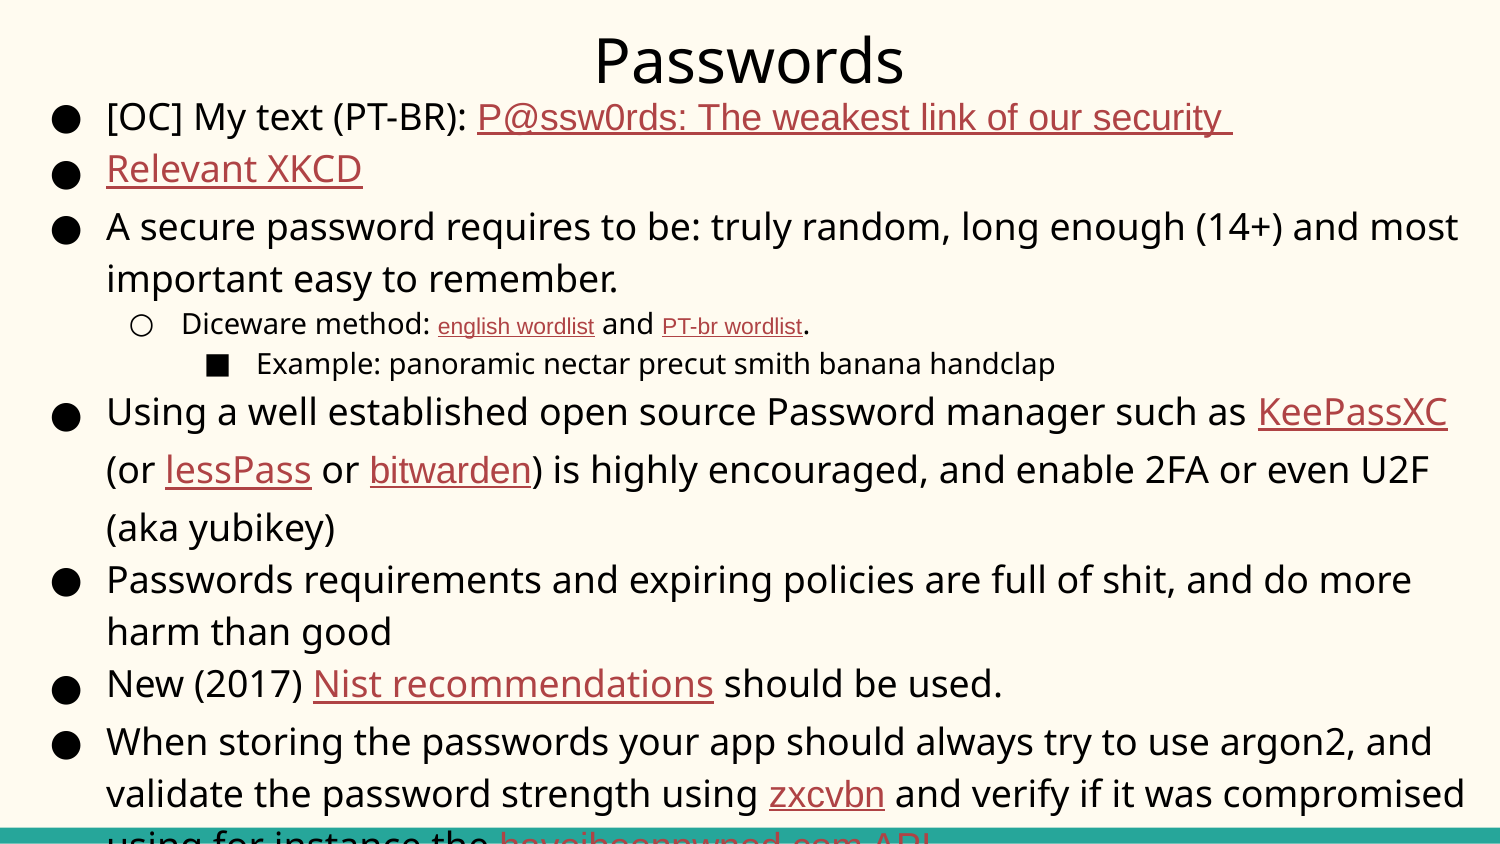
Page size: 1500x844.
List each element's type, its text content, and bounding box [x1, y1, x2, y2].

list [OC] My text (PT-BR): P@ssw0rds: The weakest link of our security Relevant XKCD A secure password requires to be: truly random, long enough (14+) and most important easy to remember. Diceware method: english wordlist and PT-br wordlist. Example: panoramic nectar precut smith banana handclap Using a well established open source Password manager such as KeePassXC (or lessPass or bitwarden) is highly encouraged, and enable 2FA or even U2F (aka yubikey) Passwords requirements and expiring policies are full of shit, and do more harm than good New (2017) Nist recommendations should be used. When storing the passwords your app should always try to use argon2, and validate the password strength using zxcvbn and verify if it was compromised using for instance the haveibeenpwned.com API [15, 71, 1488, 836]
title Passwords [51, 6, 1449, 71]
